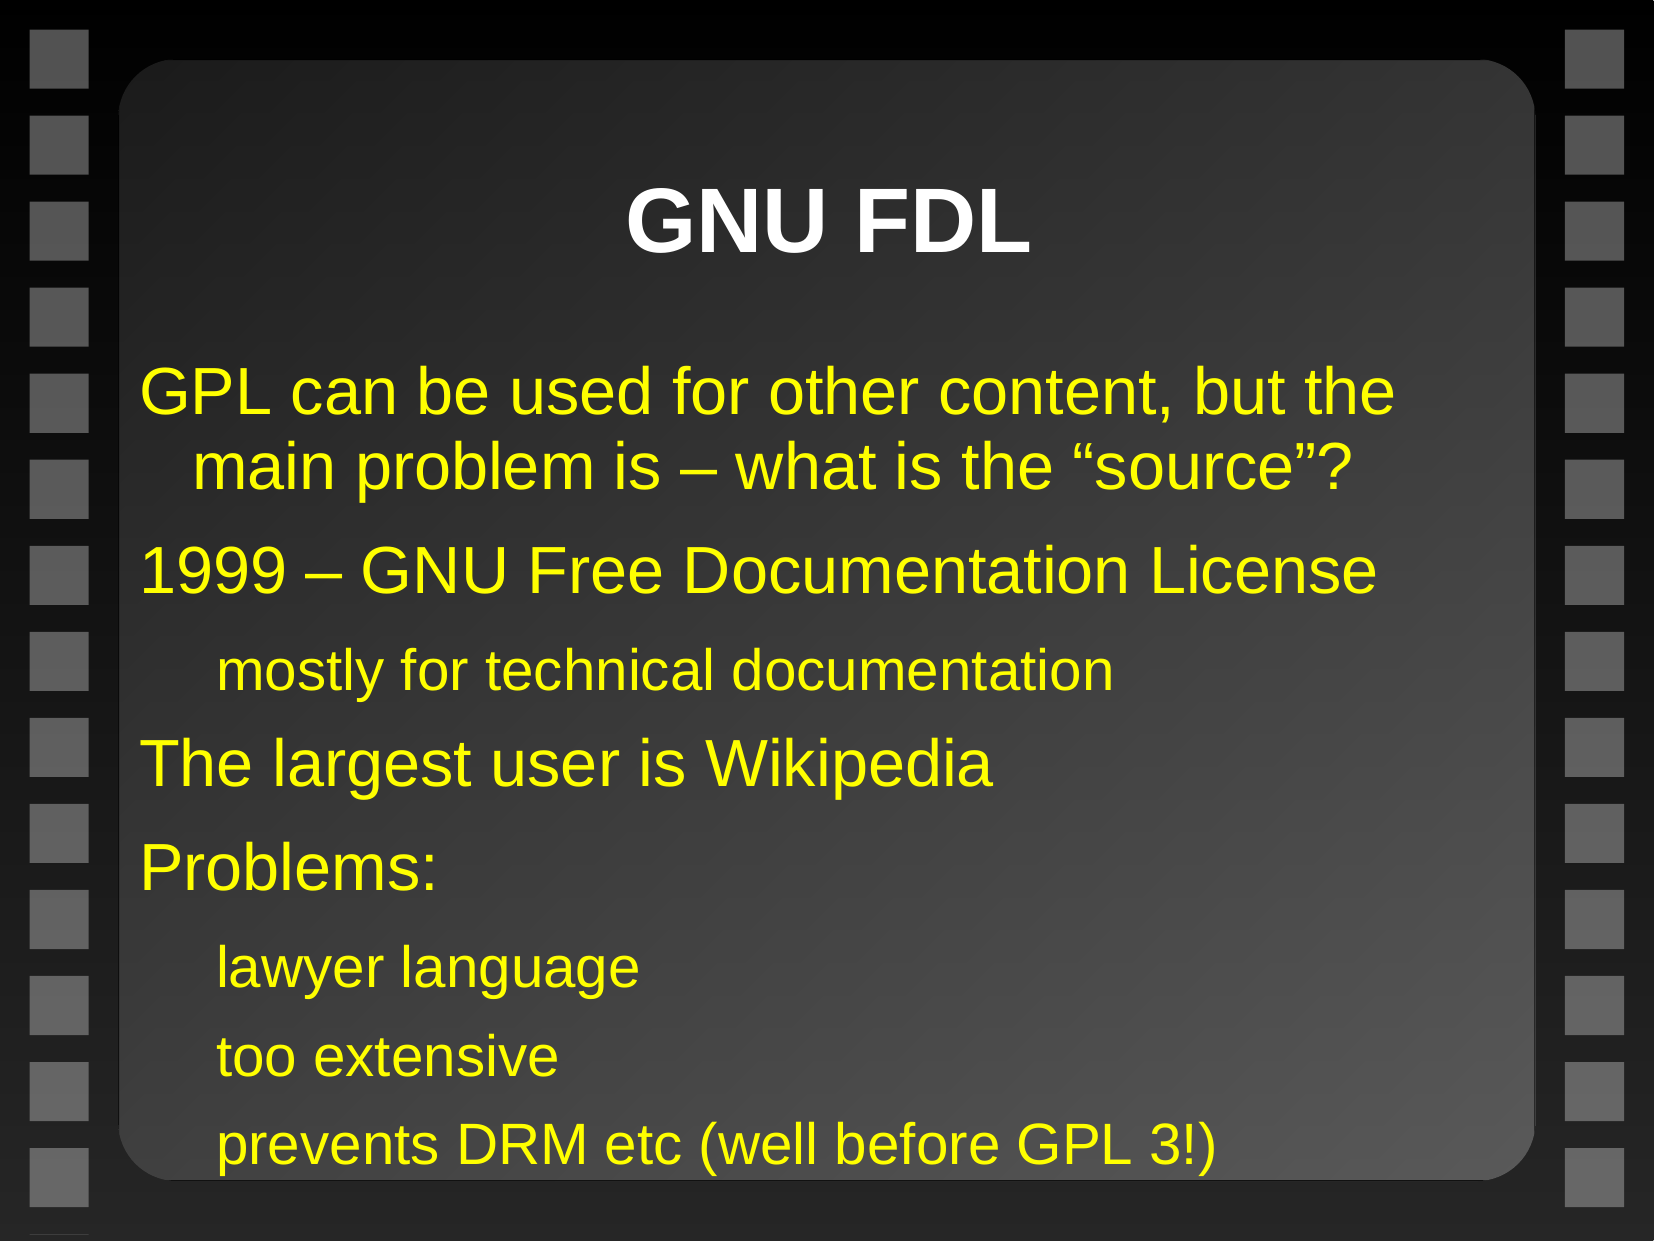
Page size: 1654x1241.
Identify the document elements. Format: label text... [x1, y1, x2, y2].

list GPL can be used for other content, but the main problem is – what is the “source”? 1999 – GNU Free Documentation License mostly for technical documentation The largest user is Wikipedia Problems: lawyer language too extensive prevents DRM etc (well before GPL 3!) [121, 354, 1534, 1178]
title GNU FDL [123, 117, 1536, 325]
